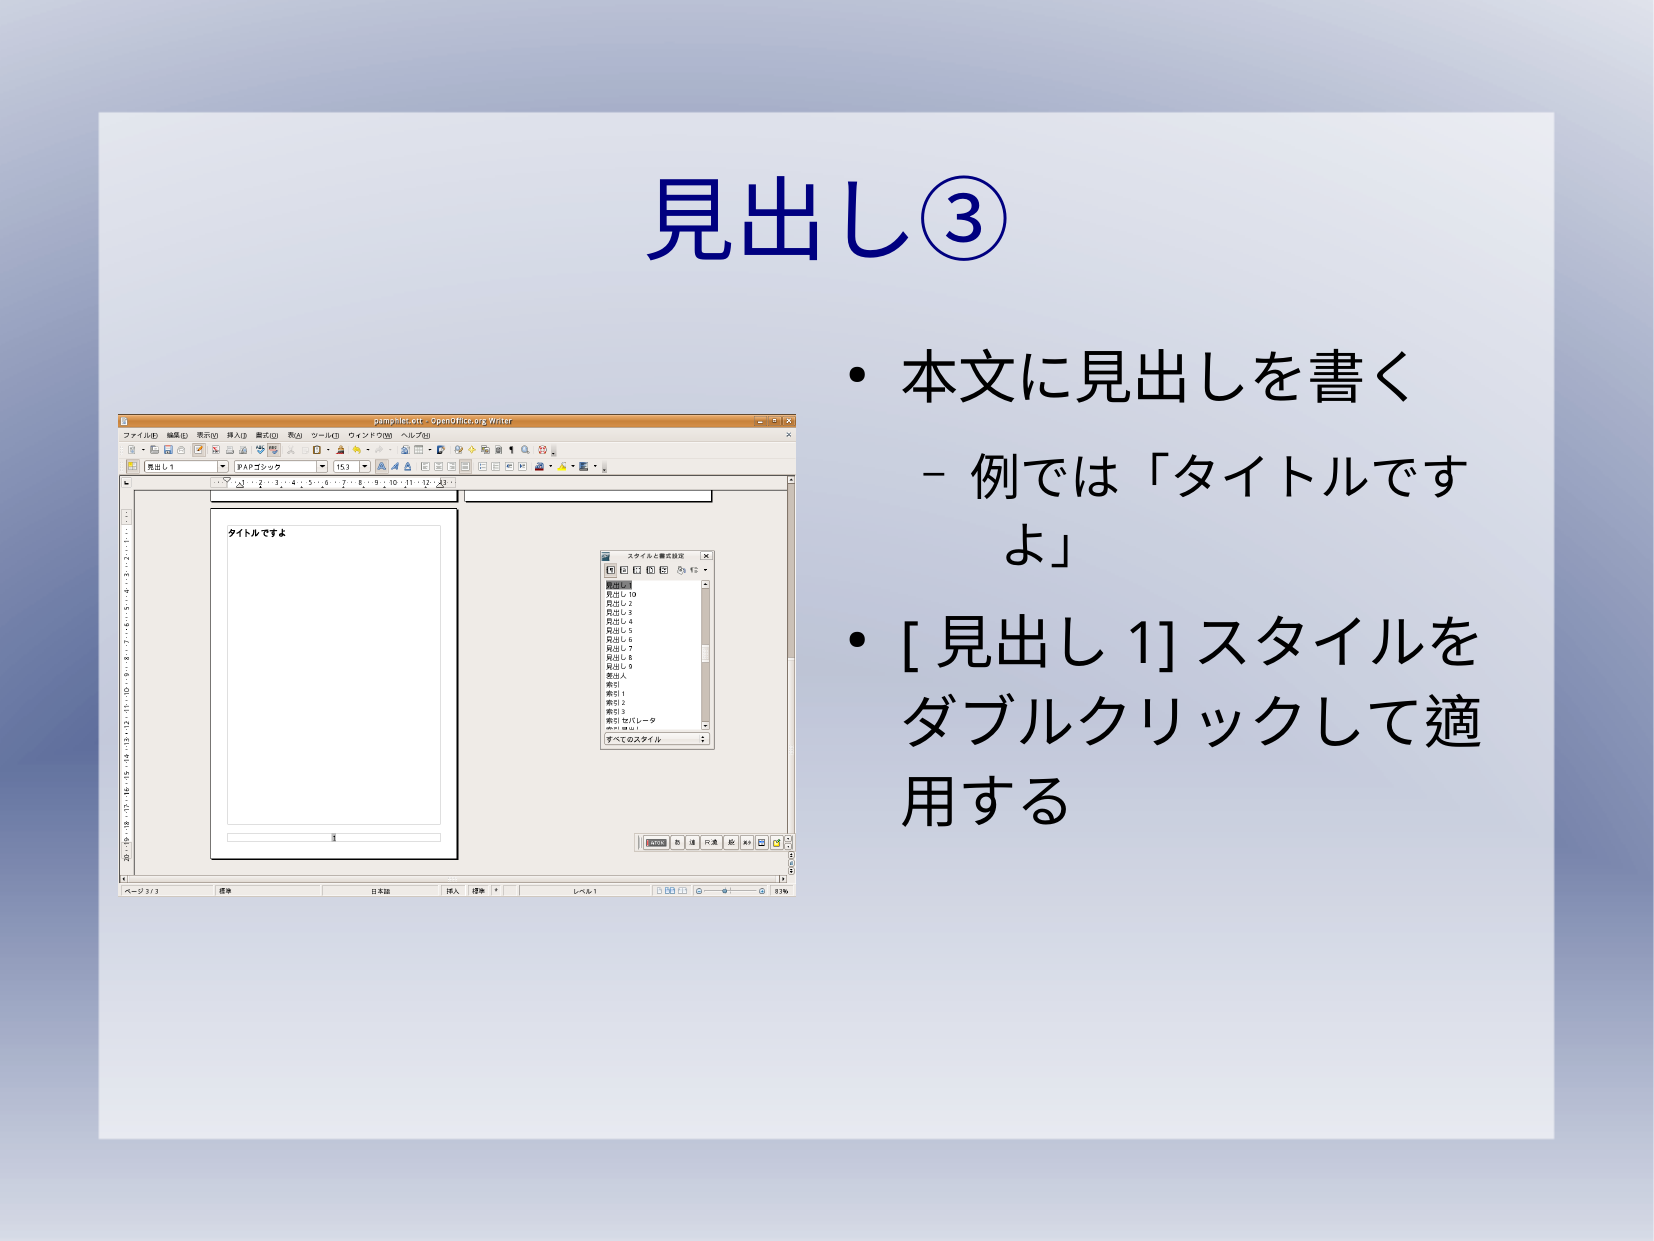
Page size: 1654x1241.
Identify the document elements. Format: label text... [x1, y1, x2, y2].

list 本文に見出しを書く 例では「タイトルですよ」 [見出し1]スタイルをダブルクリックして適用する [829, 336, 1507, 960]
title 見出し③ [118, 121, 1536, 315]
picture [0, 0, 1654, 1241]
